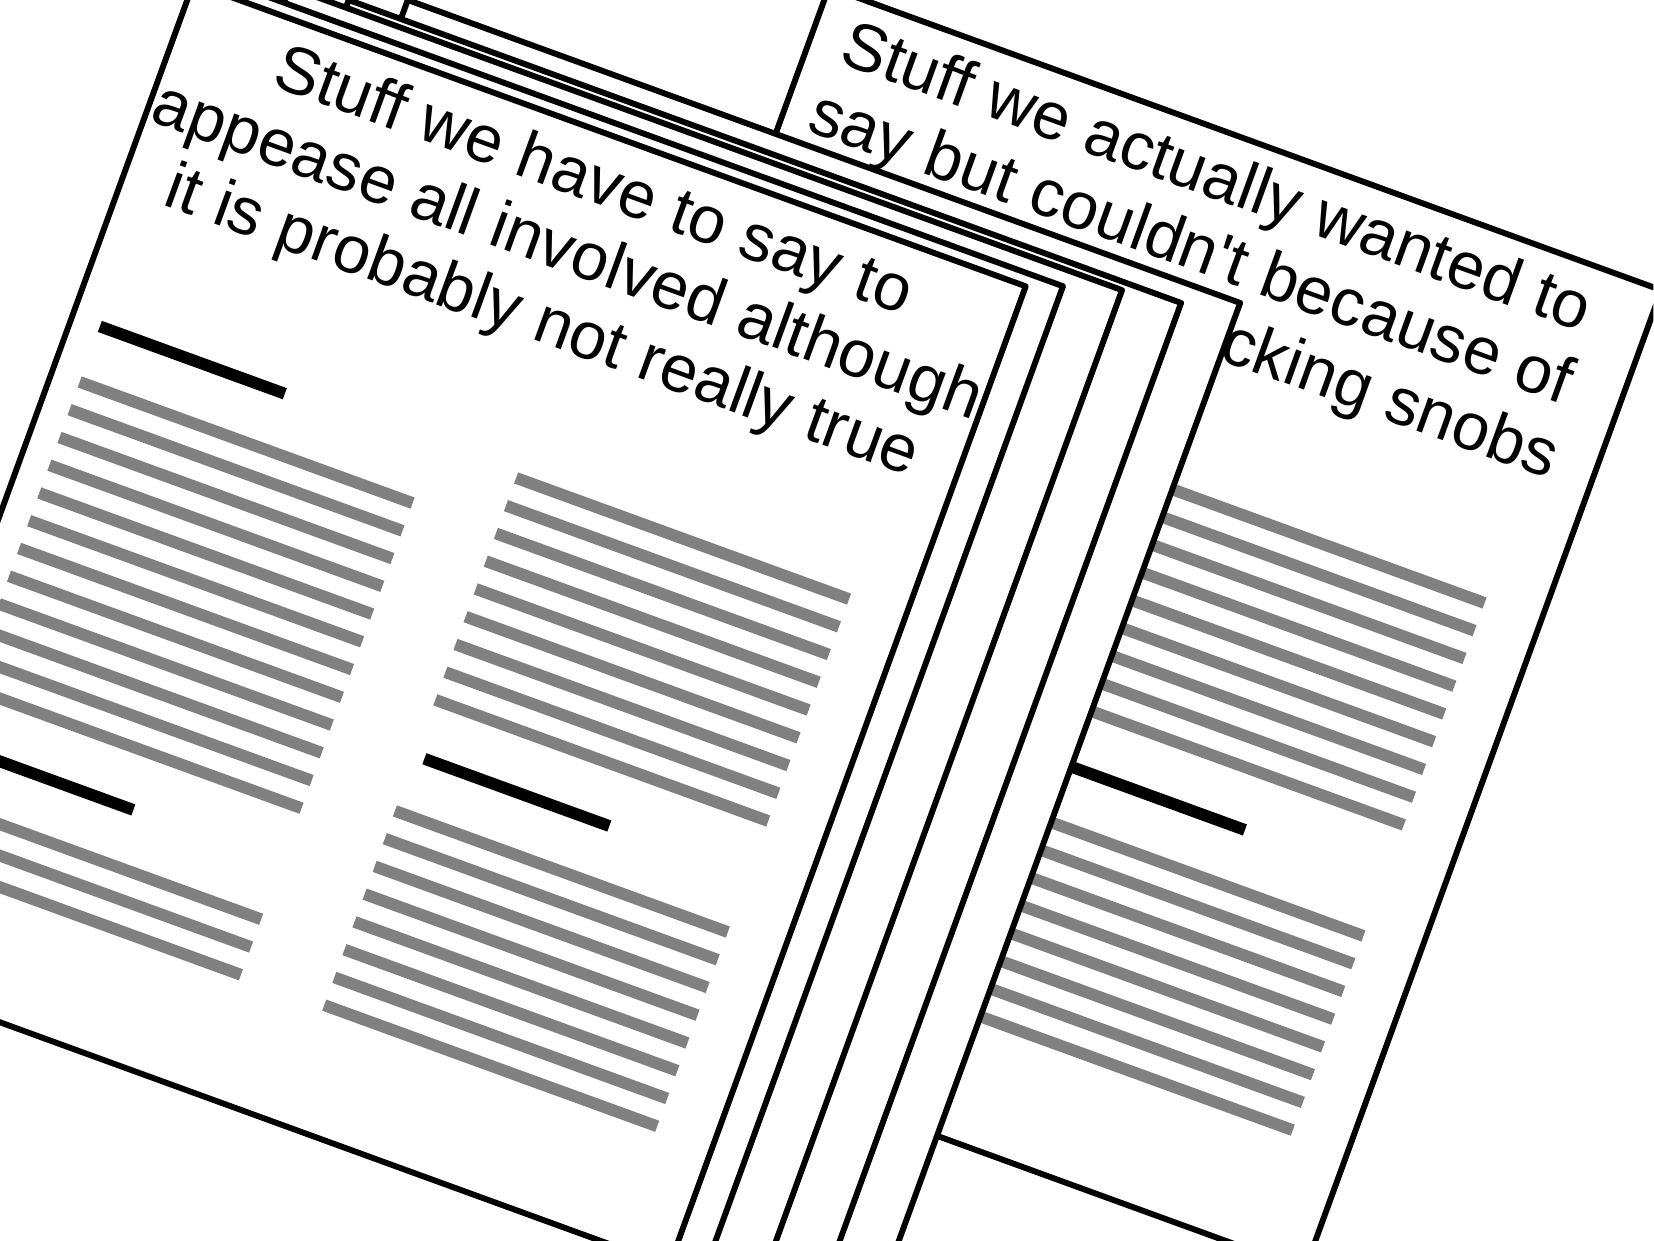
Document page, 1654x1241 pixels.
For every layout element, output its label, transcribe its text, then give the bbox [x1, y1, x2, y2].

text_box [0, 0, 1580, 1241]
text_box Stuff we have to say to appease all involved although it is probably not really true [72, 0, 1048, 603]
text_box Stuff we actually wanted to say but couldn't because of those damn mocking snobs [775, 0, 1654, 522]
